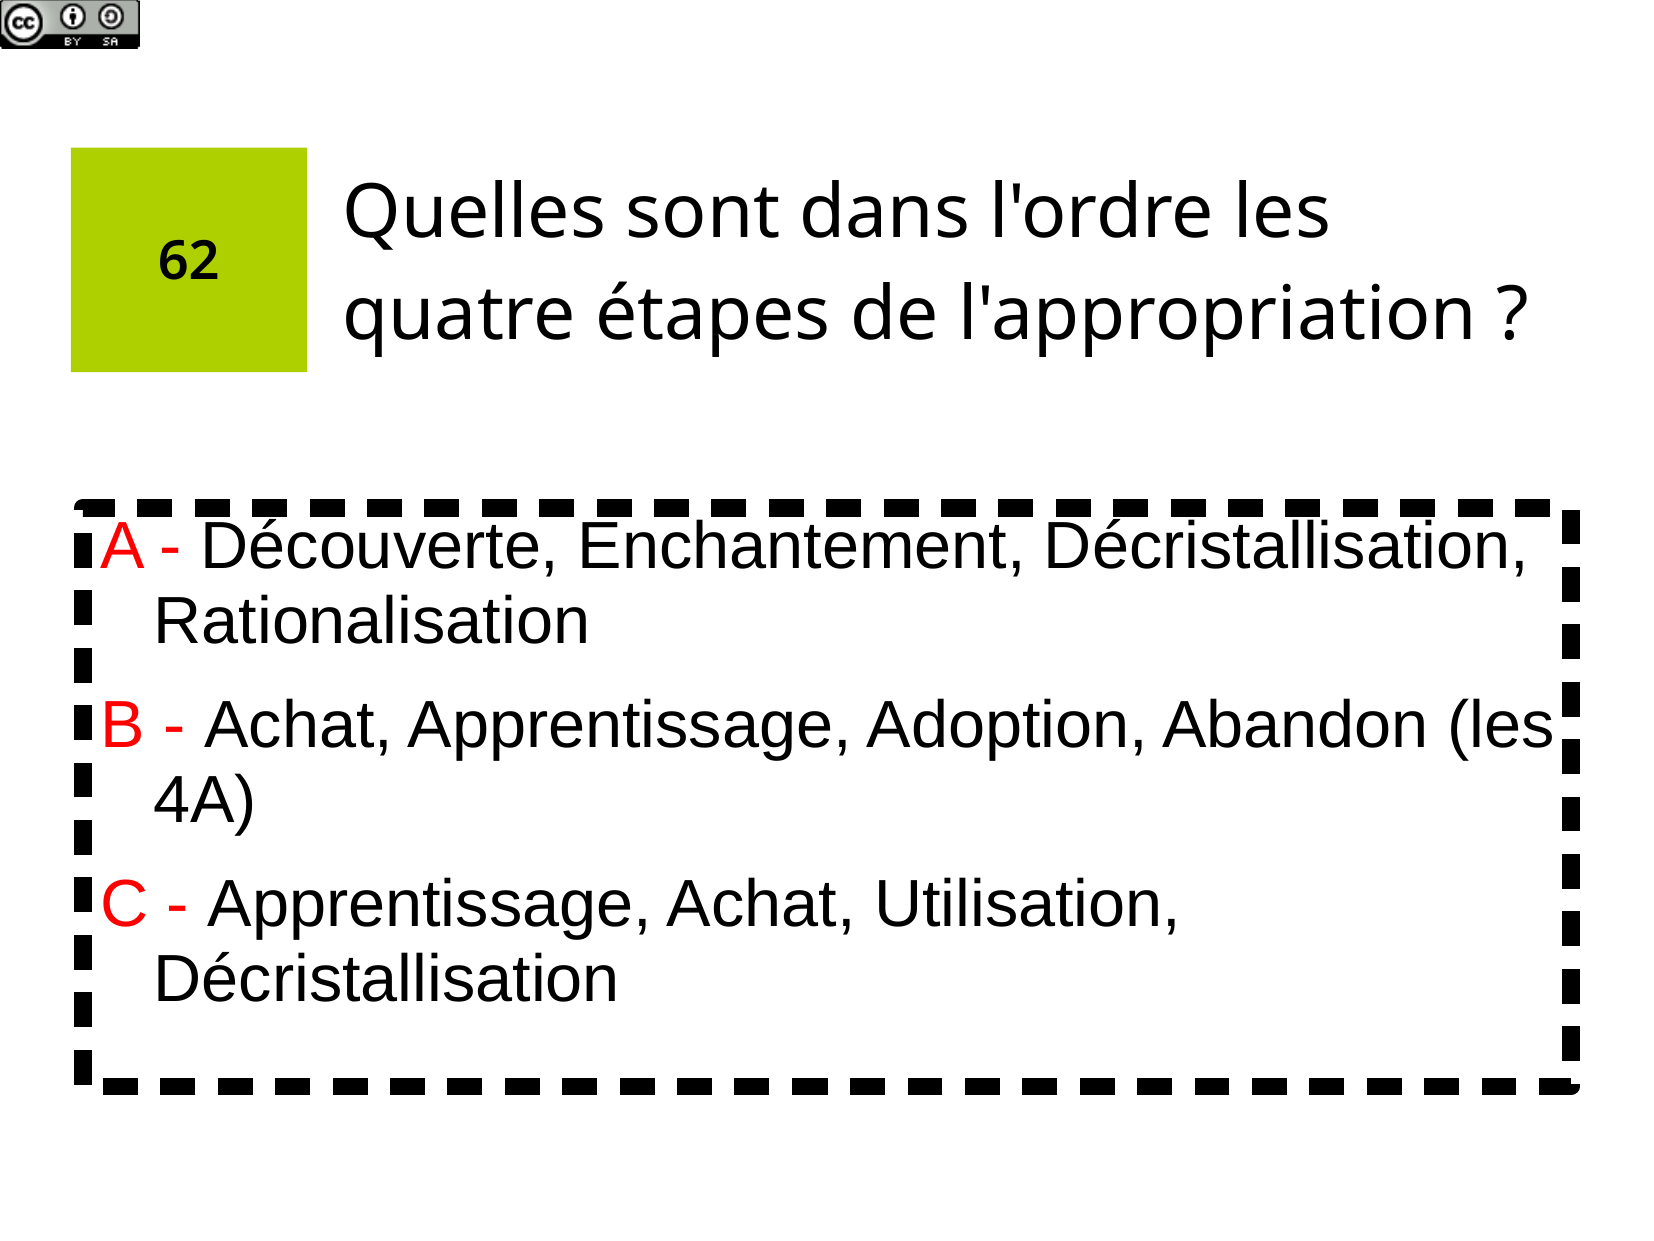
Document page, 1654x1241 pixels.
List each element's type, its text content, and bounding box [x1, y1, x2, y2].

list Découverte, Enchantement, Décristallisation, Rationalisation Achat, Apprentissage, Adoption, Abandon (les 4A) Apprentissage, Achat, Utilisation, Décristallisation [82, 507, 1571, 1087]
picture [0, 0, 140, 49]
title Quelles sont dans l'ordre les quatre étapes de l'appropriation ? [342, 59, 1571, 461]
